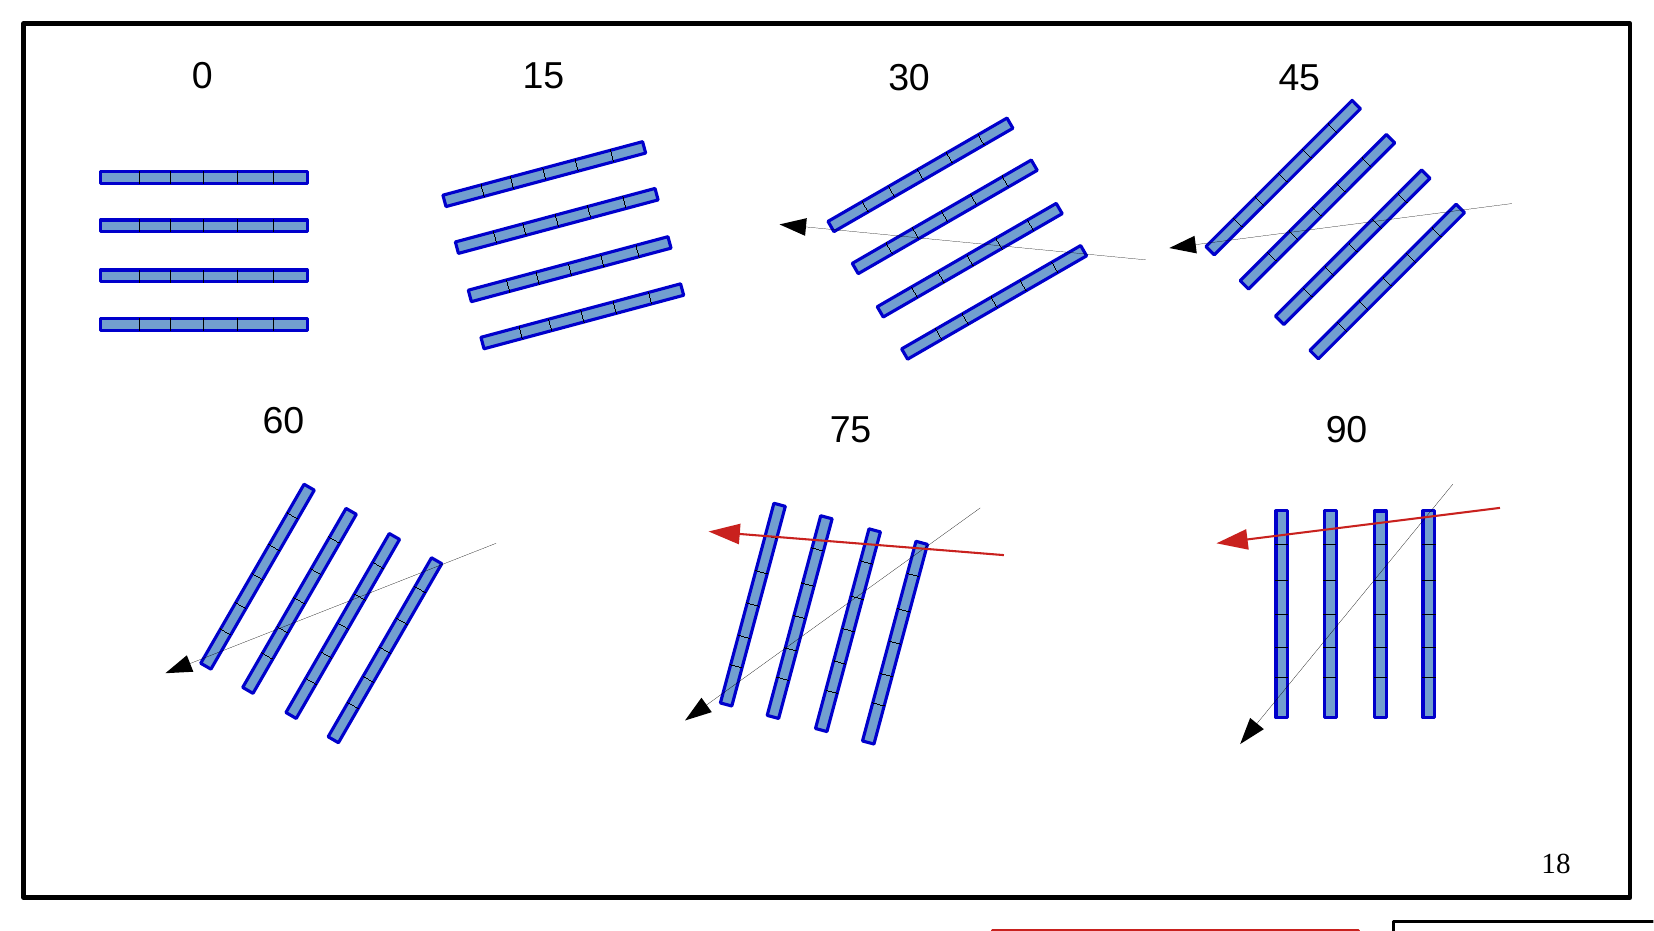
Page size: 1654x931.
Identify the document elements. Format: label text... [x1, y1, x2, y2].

text_box [1374, 545, 1387, 579]
text_box [350, 533, 400, 600]
text_box [901, 160, 1038, 237]
text_box [1205, 241, 1229, 255]
text_box [1422, 615, 1435, 647]
text_box 45 [1263, 49, 1418, 107]
text_box [852, 236, 919, 274]
text_box [1240, 231, 1307, 290]
text_box [1290, 134, 1395, 232]
text_box [1276, 615, 1288, 647]
text_box [901, 253, 1087, 360]
text_box [171, 220, 203, 232]
text_box [238, 318, 273, 331]
text_box [720, 684, 738, 707]
text_box [285, 594, 369, 719]
text_box [1422, 581, 1435, 614]
text_box [140, 220, 170, 232]
text_box [1276, 687, 1288, 718]
text_box [328, 566, 441, 743]
text_box [1374, 678, 1387, 718]
text_box [423, 557, 442, 571]
text_box [140, 318, 170, 331]
text_box [274, 270, 308, 282]
text_box [1276, 581, 1288, 614]
text_box [1276, 678, 1288, 698]
text_box [274, 220, 308, 232]
text_box [204, 171, 237, 184]
text_box [442, 141, 646, 207]
text_box [1376, 566, 1387, 580]
text_box [1374, 648, 1387, 677]
text_box [276, 508, 357, 629]
text_box [815, 592, 865, 732]
text_box [765, 503, 786, 535]
text_box [1324, 530, 1337, 640]
text_box [274, 318, 308, 331]
text_box [204, 484, 315, 657]
text_box [1422, 518, 1435, 544]
text_box [1275, 220, 1389, 325]
text_box [1374, 615, 1387, 647]
text_box [814, 515, 833, 539]
text_box [204, 270, 237, 282]
text_box [1276, 545, 1288, 580]
text_box [100, 171, 139, 184]
text_box [767, 638, 801, 719]
text_box [1276, 536, 1288, 544]
text_box 75 [814, 401, 969, 459]
text_box [100, 270, 139, 282]
text_box [468, 236, 672, 302]
text_box [849, 546, 877, 601]
text_box 15 [507, 47, 662, 105]
text_box [200, 652, 221, 670]
text_box [1370, 169, 1431, 221]
text_box [100, 220, 139, 232]
text_box [140, 171, 170, 184]
text_box [1374, 524, 1387, 544]
text_box [274, 171, 308, 184]
text_box [238, 270, 273, 282]
text_box [1374, 581, 1387, 614]
text_box [171, 318, 203, 331]
text_box [1422, 545, 1435, 580]
text_box [1422, 648, 1435, 677]
text_box 60 [248, 392, 402, 449]
text_box [455, 188, 659, 254]
text_box [171, 171, 203, 184]
text_box [1276, 510, 1288, 534]
text_box [1374, 511, 1387, 522]
text_box [238, 171, 273, 184]
text_box [1324, 510, 1337, 528]
text_box [1449, 204, 1461, 211]
text_box [865, 528, 881, 543]
text_box [914, 541, 928, 547]
text_box [1069, 245, 1085, 253]
text_box 30 [873, 49, 1028, 107]
text_box [100, 318, 139, 331]
text_box [912, 549, 920, 556]
text_box [171, 270, 203, 282]
text_box [140, 270, 170, 282]
text_box [828, 118, 1013, 229]
text_box 0 [177, 47, 331, 105]
text_box [1422, 678, 1435, 718]
text_box [242, 624, 294, 694]
text_box [1422, 510, 1430, 516]
text_box [238, 220, 273, 232]
text_box [985, 203, 1063, 246]
text_box [1324, 628, 1337, 718]
text_box [723, 538, 777, 692]
text_box [862, 550, 926, 745]
text_box [480, 283, 684, 349]
text_box [204, 318, 237, 331]
text_box [1309, 211, 1465, 359]
text_box [877, 245, 1005, 318]
text_box Gia` a 30 gradi ci sono eventi che entrano in entrambe le direzioni [1393, 921, 1654, 931]
text_box [1276, 648, 1288, 677]
text_box [785, 541, 826, 647]
text_box 90 [1311, 401, 1465, 459]
text_box [1210, 107, 1361, 242]
text_box [204, 220, 237, 232]
